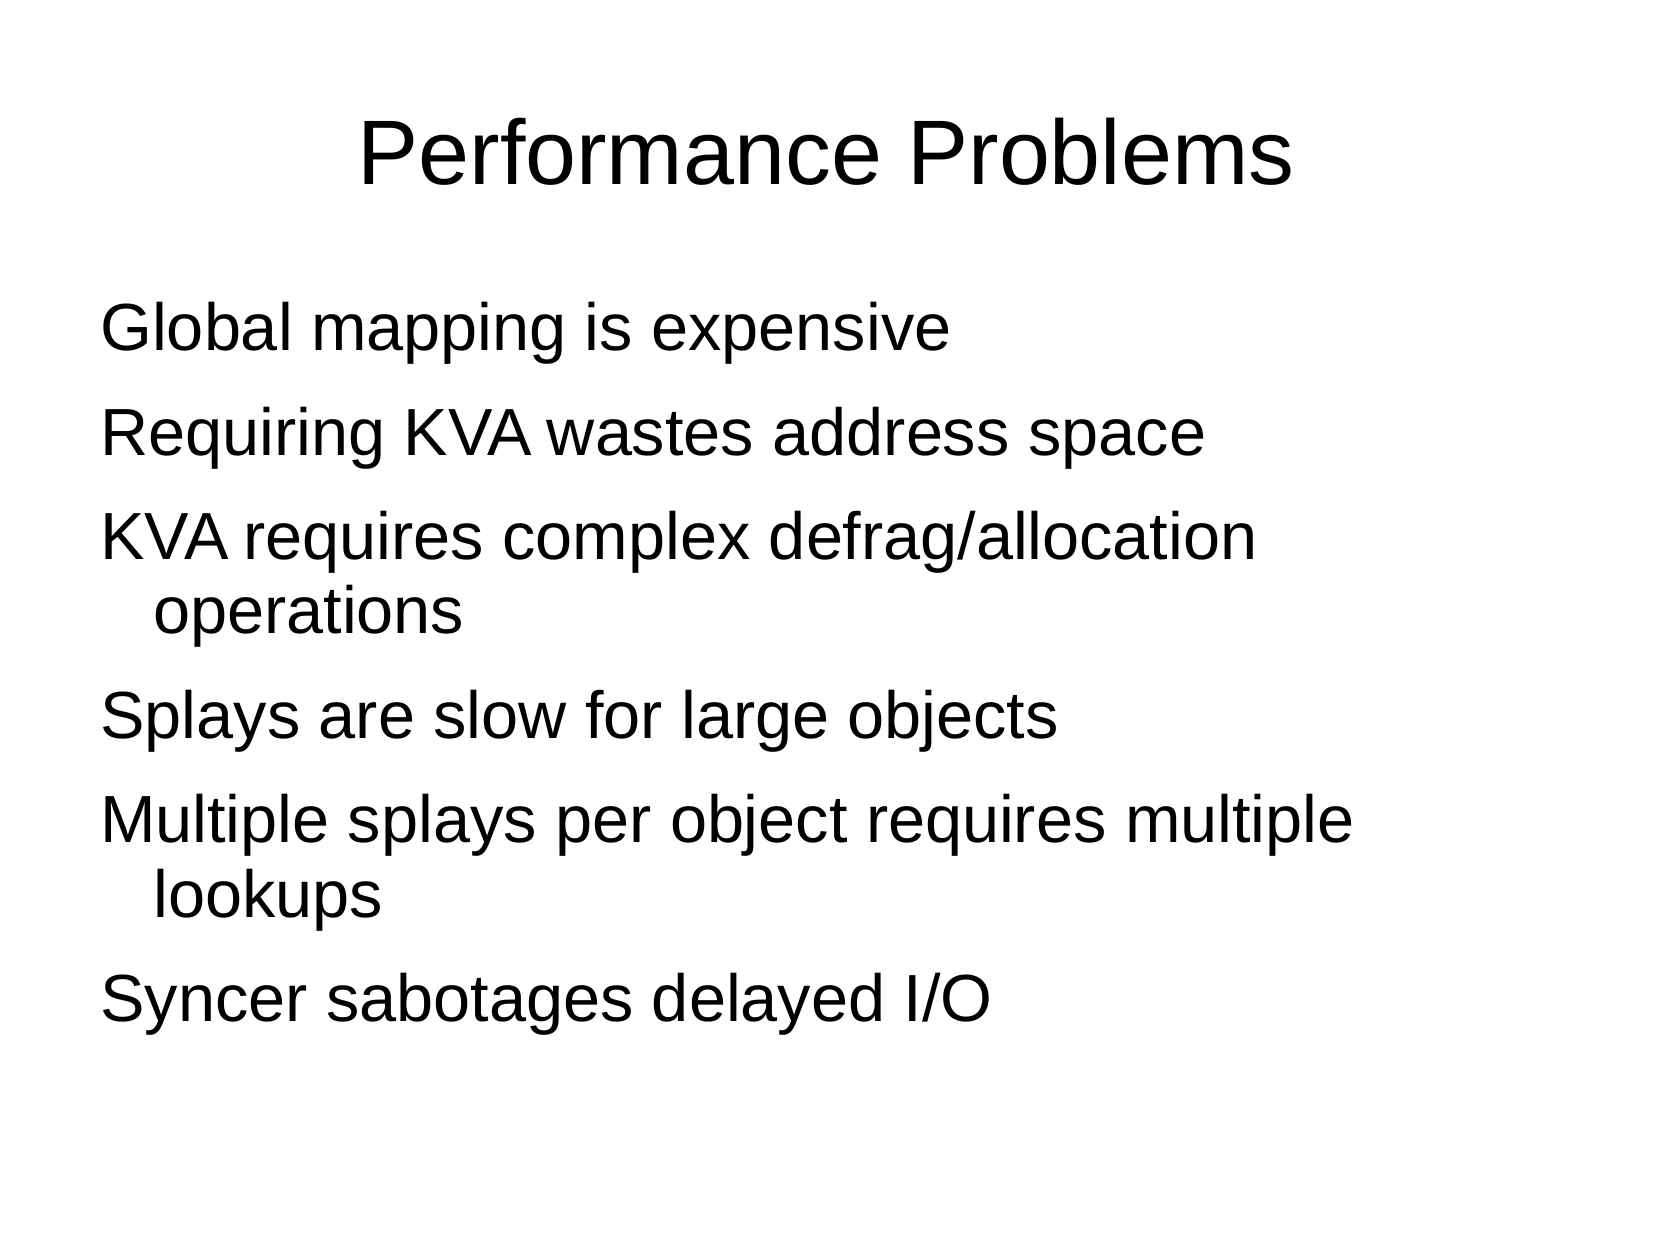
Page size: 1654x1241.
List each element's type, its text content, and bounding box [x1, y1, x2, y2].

title Performance Problems [82, 56, 1571, 250]
list Global mapping is expensive Requiring KVA wastes address space KVA requires complex defrag/allocation operations Splays are slow for large objects Multiple splays per object requires multiple lookups Syncer sabotages delayed I/O [82, 290, 1571, 1094]
